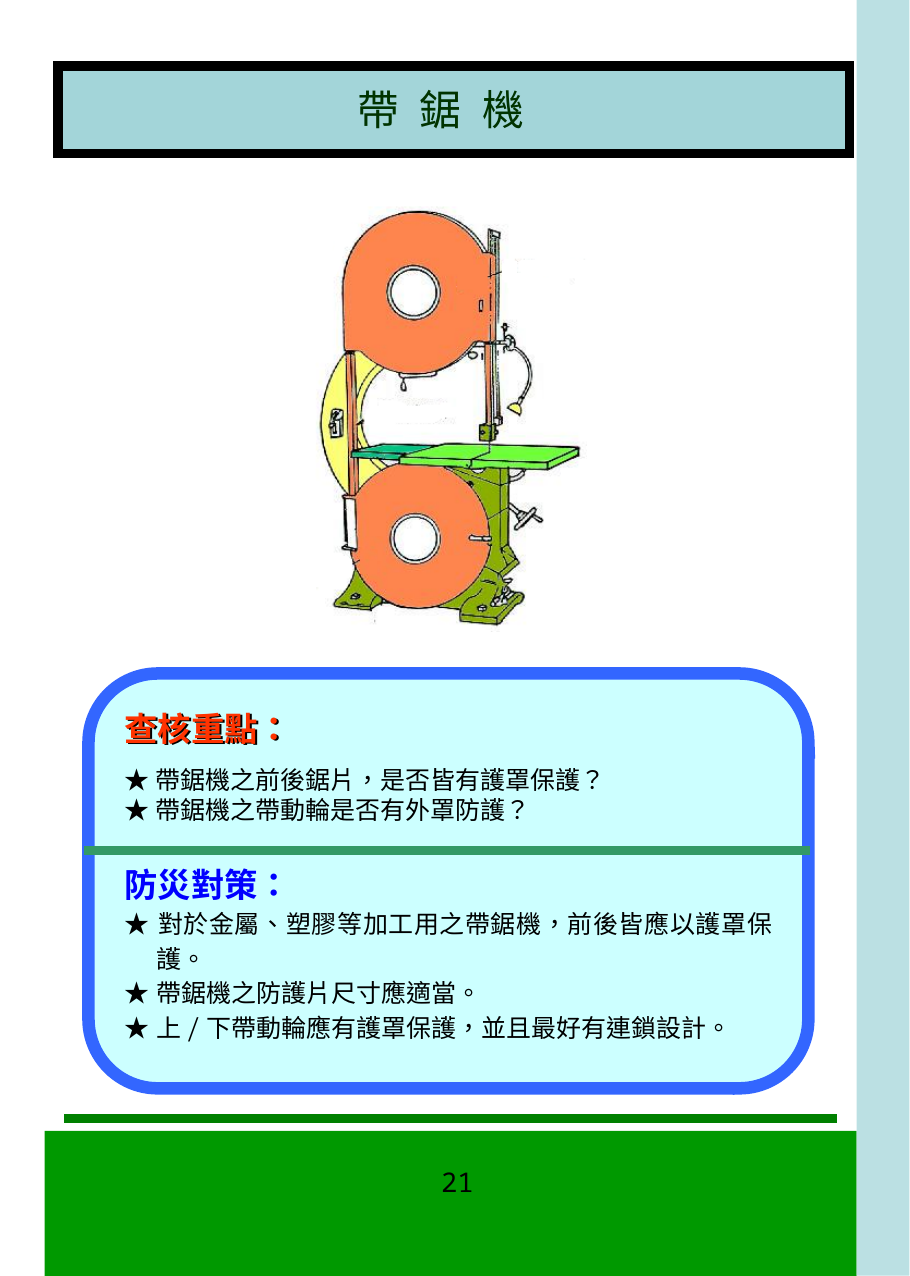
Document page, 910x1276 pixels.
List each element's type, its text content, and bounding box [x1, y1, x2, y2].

picture [312, 200, 587, 633]
text_box 21 [422, 1157, 493, 1207]
text_box 查核重點： ★帶鋸機之前後鋸片，是否皆有護罩保護？ ★帶鋸機之帶動輪是否有外罩防護？ 防災對策： ★ 對於金屬、塑膠等加工用之帶鋸機，前後皆應以護罩保護。 ★ 帶鋸機之防護片尺寸應適當。 ★ 上/下帶動輪應有護罩保護，並且最好有連鎖設計。 [88, 855, 809, 1089]
text_box 查核重點： ★帶鋸機之前後鋸片，是否皆有護罩保護？ ★帶鋸機之帶動輪是否有外罩防護？ 防災對策： ★ 對於金屬、塑膠等加工用之帶鋸機，前後皆應以護罩保護。 ★ 帶鋸機之防護片尺寸應適當。 ★ 上/下帶動輪應有護罩保護，並且最好有連鎖設計。 [88, 673, 809, 846]
text_box 帶 鋸 機 [221, 75, 681, 142]
text_box [856, 0, 910, 1276]
